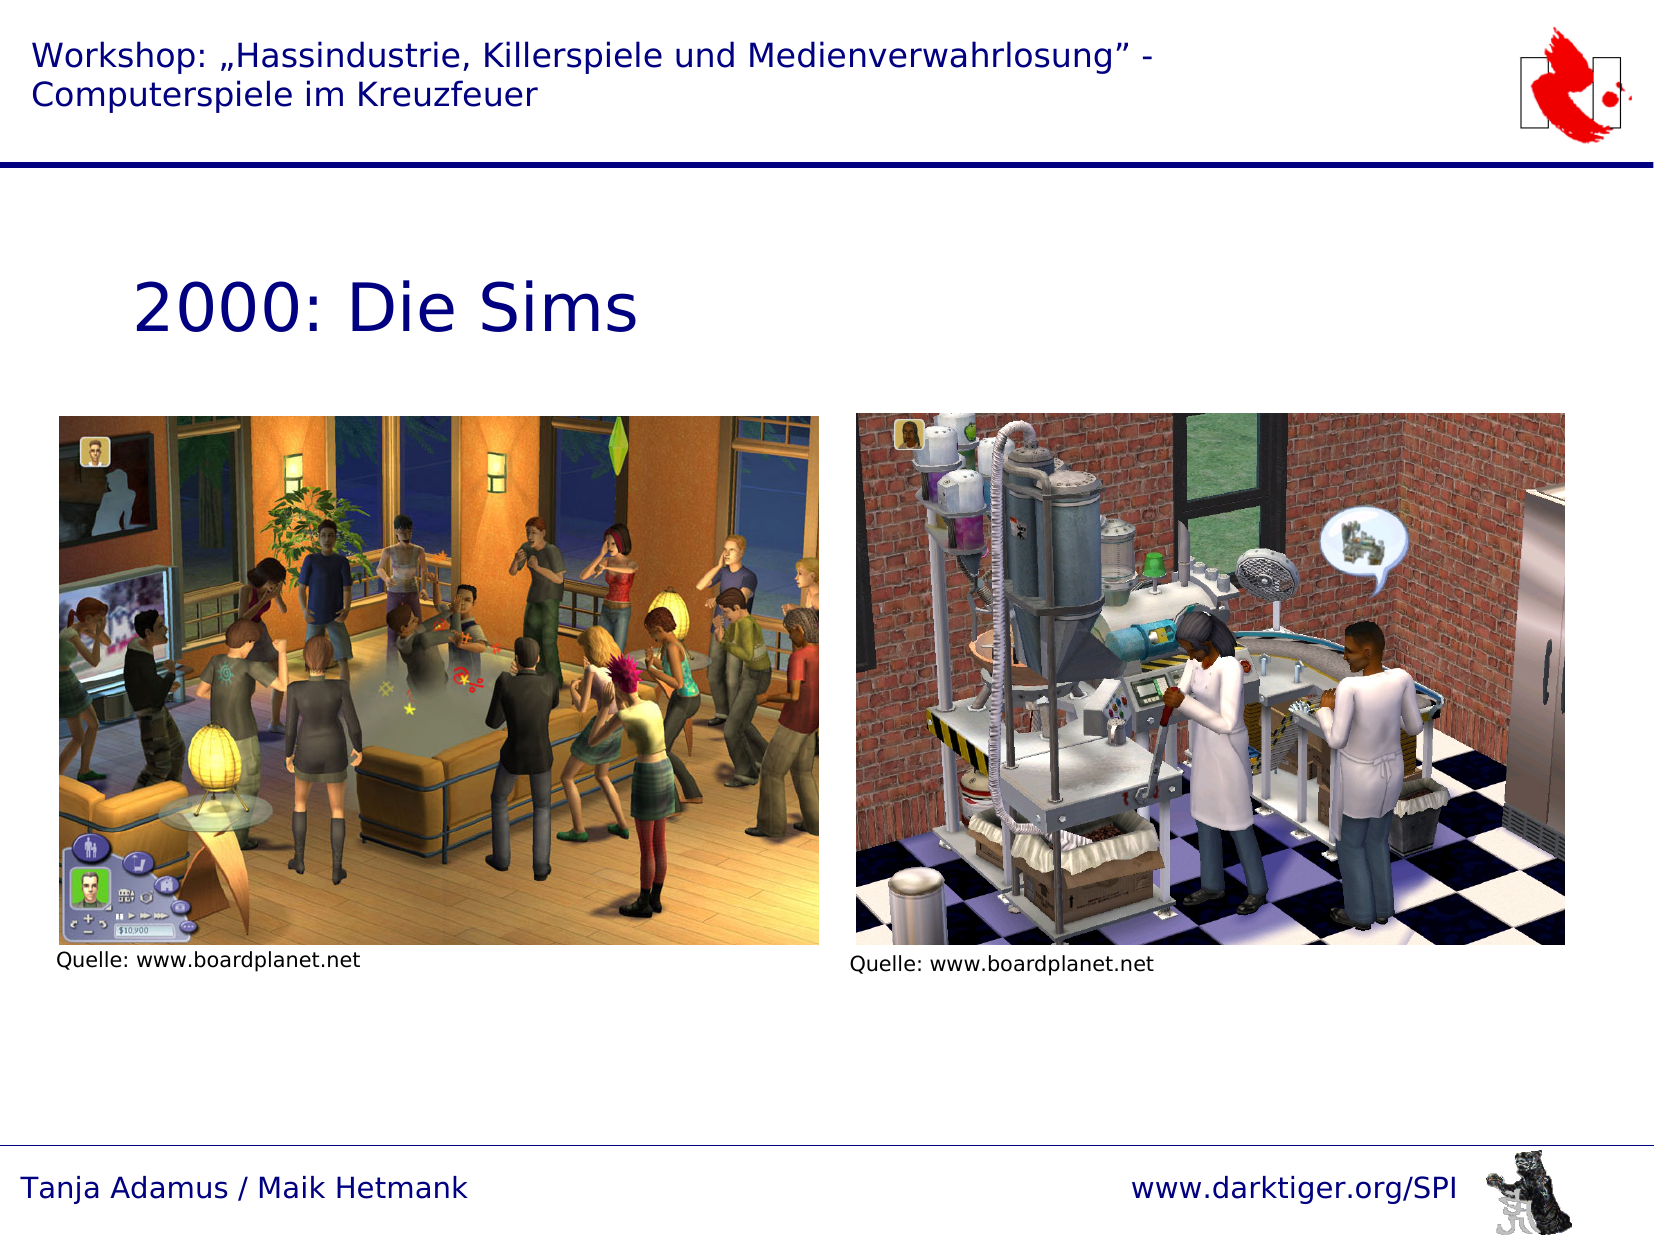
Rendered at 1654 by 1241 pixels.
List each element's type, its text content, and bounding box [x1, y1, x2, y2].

text_box Quelle: www.boardplanet.net [41, 941, 376, 981]
picture [1486, 1150, 1572, 1235]
text_box Quelle: www.boardplanet.net [834, 944, 1170, 984]
text_box 2000: Die Sims [118, 261, 1447, 355]
text_box Workshop: „Hassindustrie, Killerspiele und Medienverwahrlosung” - Computerspiele im Kreuzfeuer [16, 29, 1418, 178]
picture [59, 416, 819, 945]
picture [856, 413, 1565, 945]
picture [1503, 16, 1632, 148]
